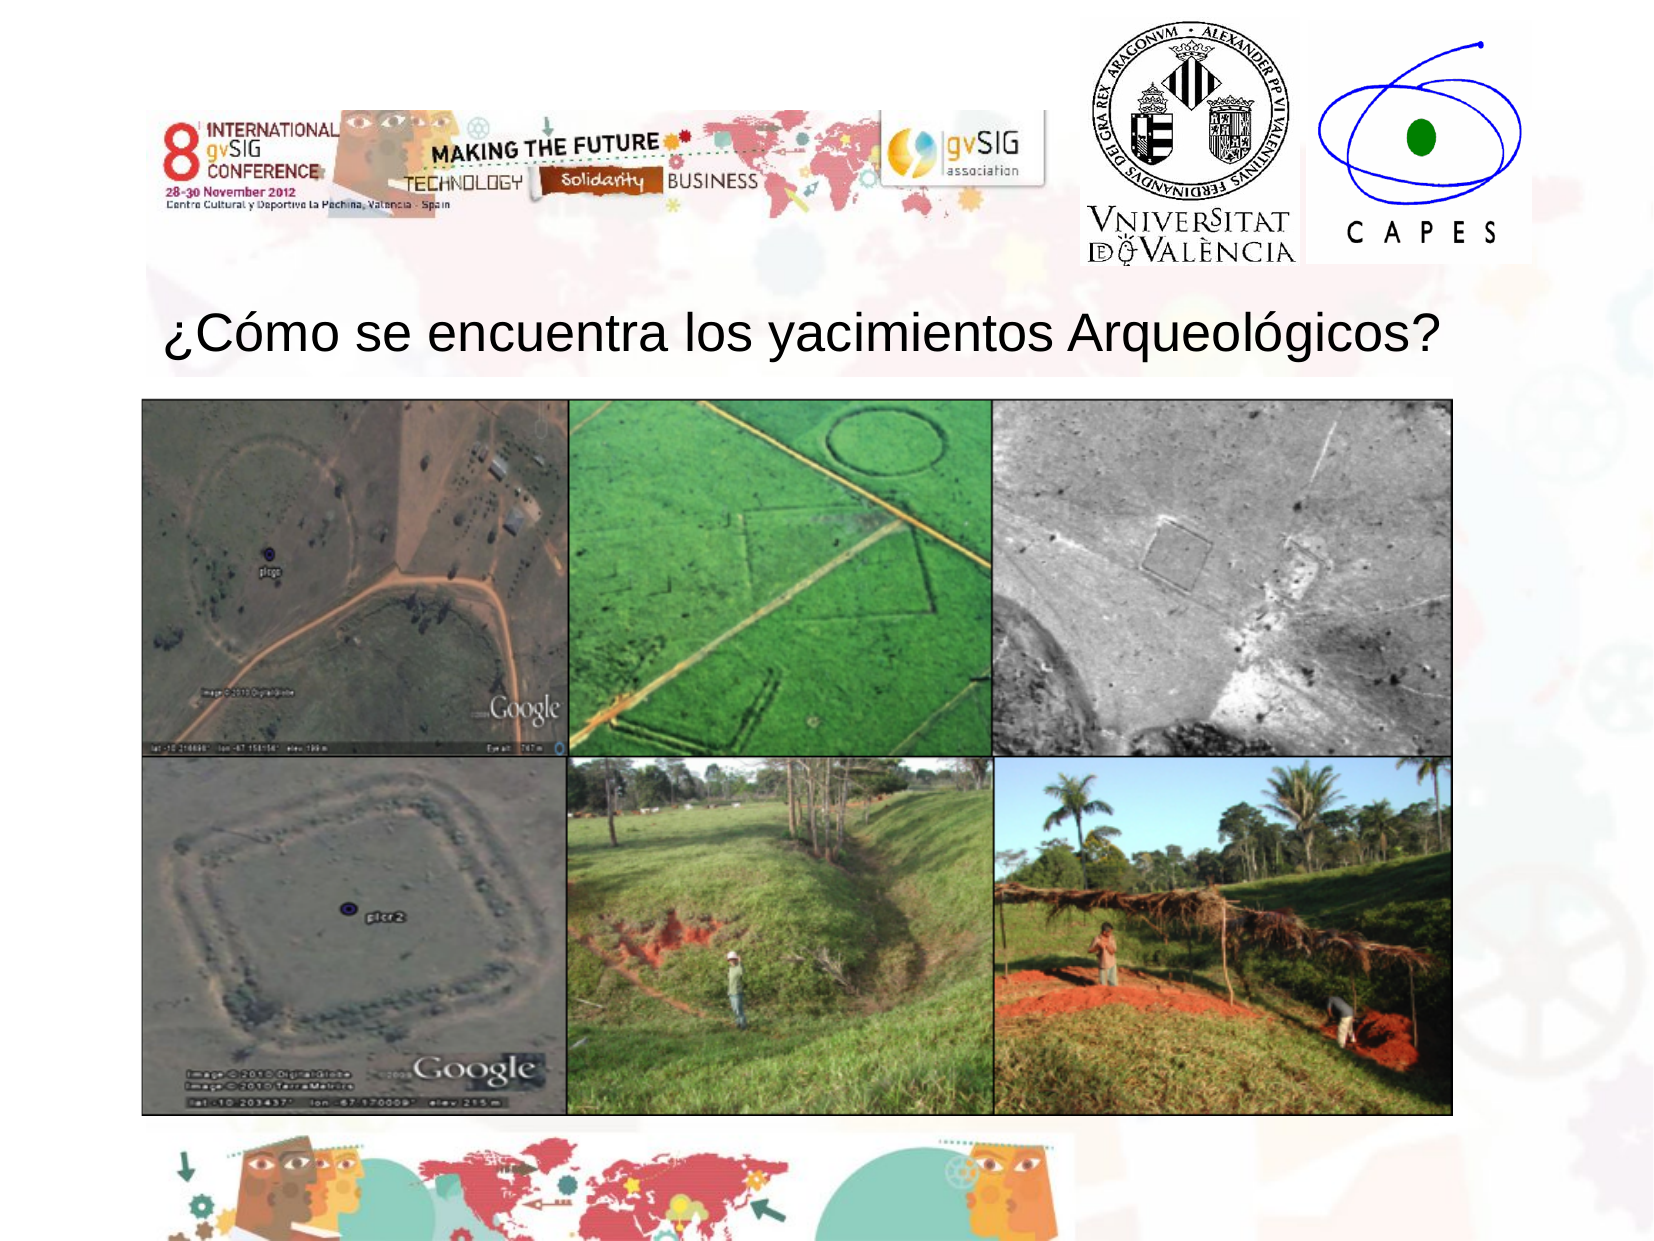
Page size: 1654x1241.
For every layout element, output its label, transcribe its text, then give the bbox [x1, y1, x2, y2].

picture [141, 17, 1654, 1241]
text_box ¿Cómo se encuentra los yacimientos Arqueológicos? [147, 295, 1454, 371]
